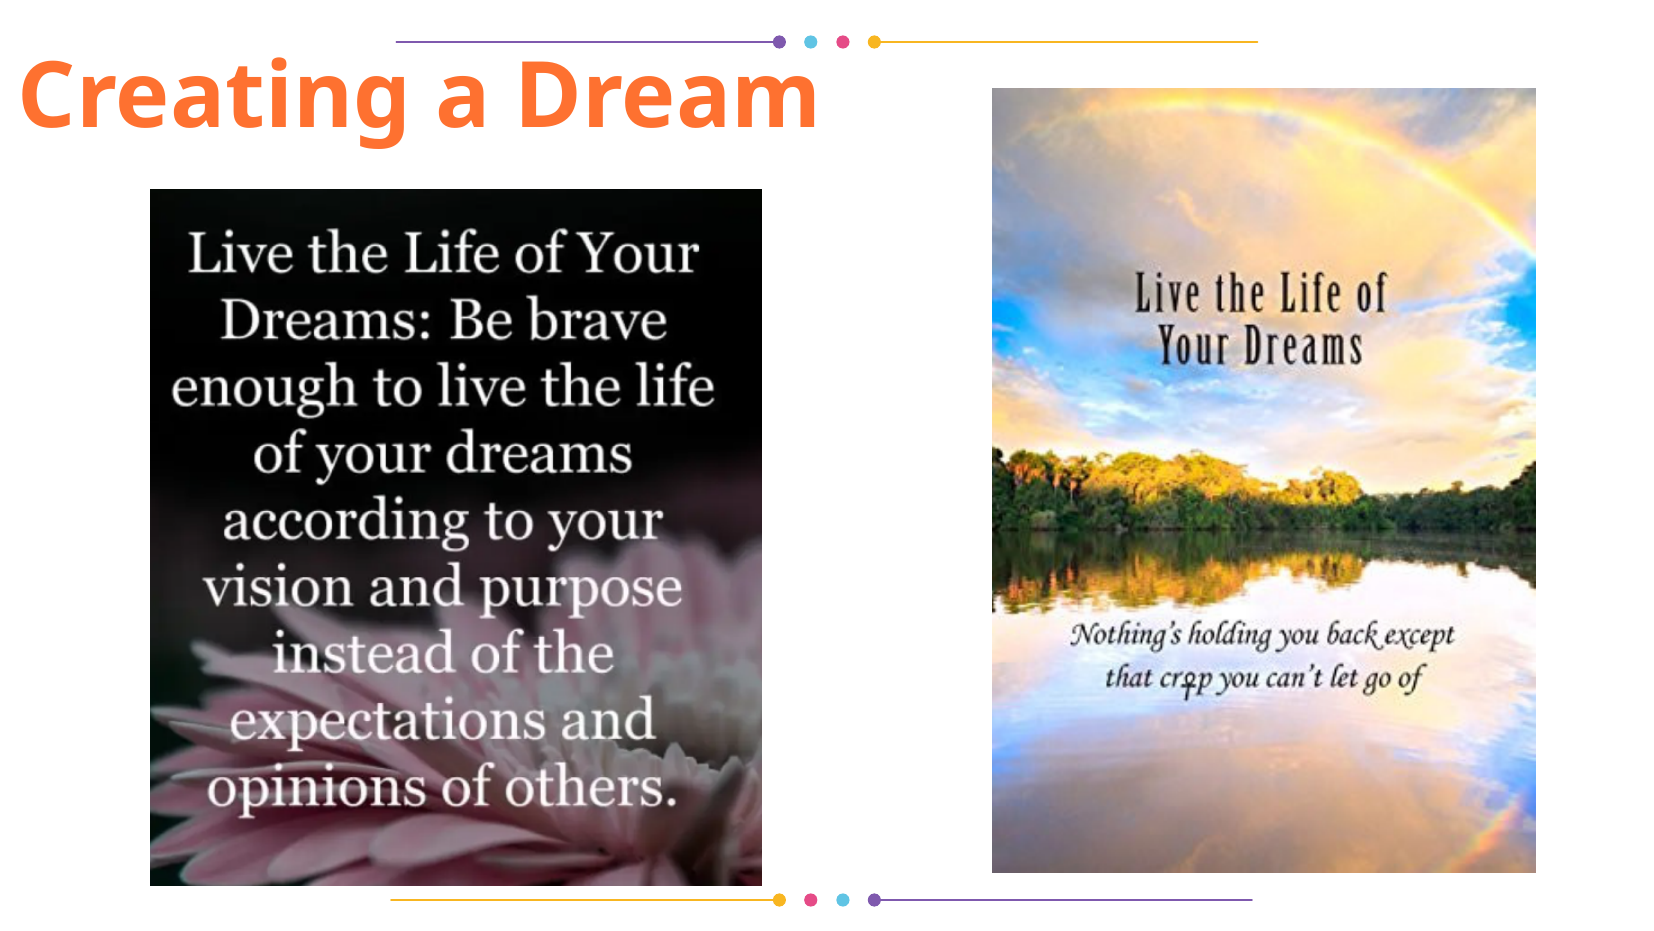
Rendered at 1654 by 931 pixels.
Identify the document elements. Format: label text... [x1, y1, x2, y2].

picture [150, 189, 762, 886]
title Creating a Dream [17, 7, 1022, 178]
picture [992, 88, 1536, 873]
title CANDY [129, 187, 686, 378]
